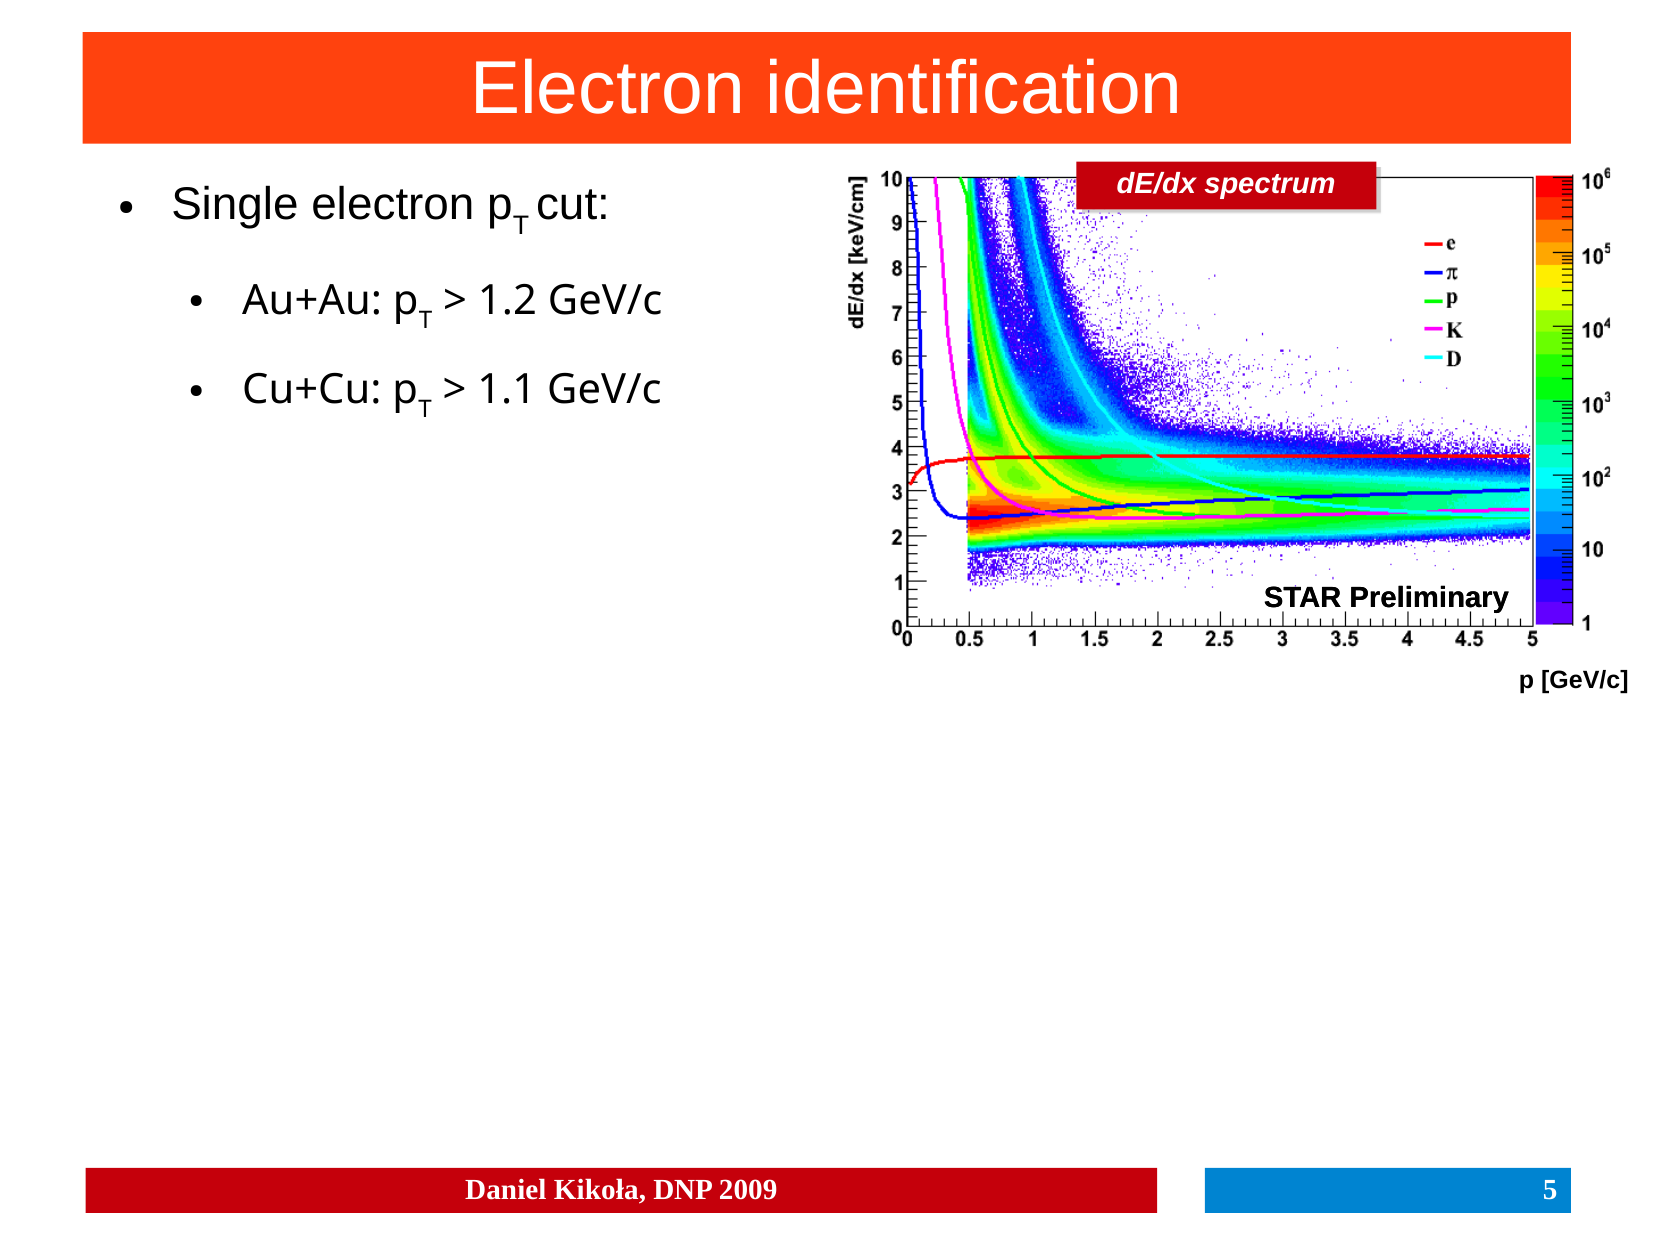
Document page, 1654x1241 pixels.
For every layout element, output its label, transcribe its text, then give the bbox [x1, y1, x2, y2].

picture [1377, 167, 1611, 648]
text_box p [GeV/c] [1504, 658, 1644, 702]
text_box dE/dx spectrum [1076, 161, 1377, 177]
list Single electron pT cut: Au+Au: pT > 1.2 GeV/c Cu+Cu: pT > 1.1 GeV/c [82, 177, 1571, 1109]
picture [846, 167, 1076, 177]
title Electron identification [82, 32, 1571, 144]
